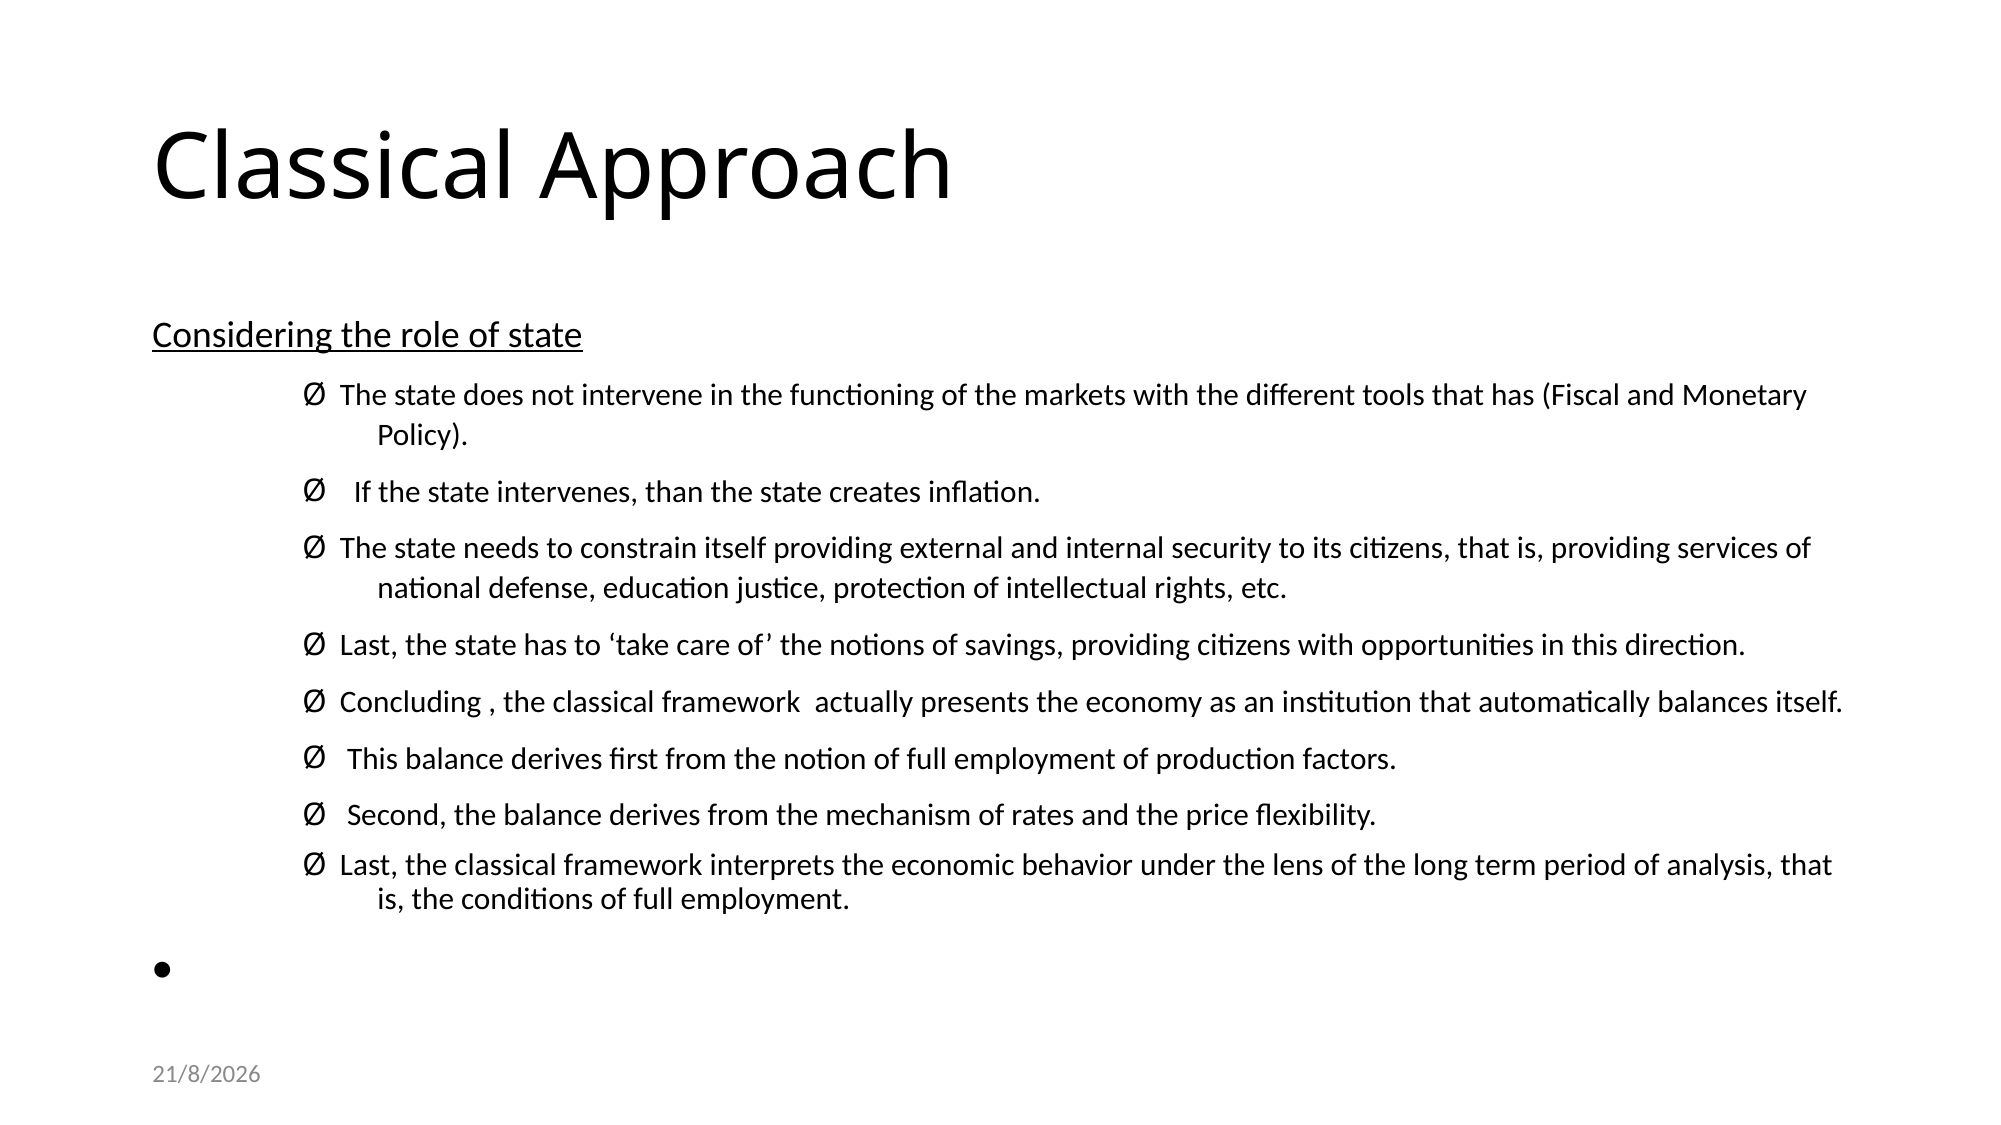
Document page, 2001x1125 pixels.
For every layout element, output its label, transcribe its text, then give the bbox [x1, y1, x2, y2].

title Classical Approach [137, 59, 1863, 278]
list Considering the role of state The state does not intervene in the functioning of the markets with the different tools that has (Fiscal and Monetary Policy). If the state intervenes, than the state creates inflation. The state needs to constrain itself providing external and internal security to its citizens, that is, providing services of national defense, education justice, protection of intellectual rights, etc. Last, the state has to ‘take care of’ the notions of savings, providing citizens with opportunities in this direction. Concluding , the classical framework actually presents the economy as an institution that automatically balances itself. This balance derives first from the notion of full employment of production factors. Second, the balance derives from the mechanism of rates and the price flexibility. Last, the classical framework interprets the economic behavior under the lens of the long term period of analysis, that is, the conditions of full employment. [137, 299, 1863, 1014]
text_box 15/3/2022 [137, 1042, 588, 1103]
